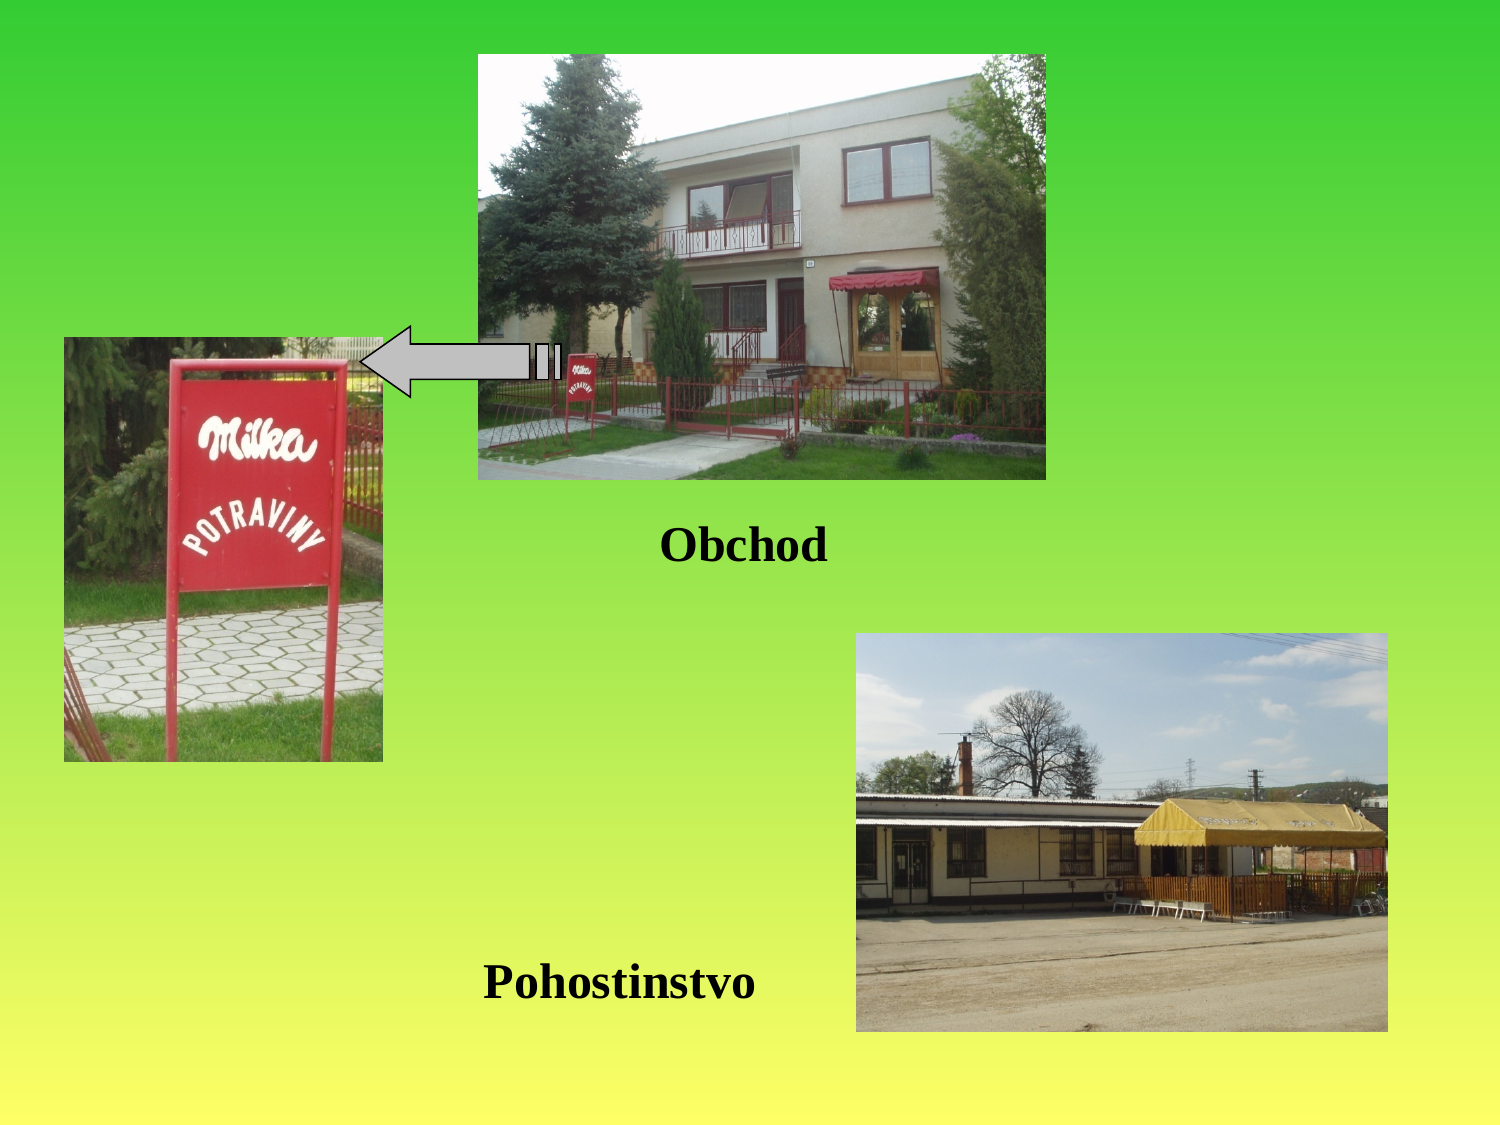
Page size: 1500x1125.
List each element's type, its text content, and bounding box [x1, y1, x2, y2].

text_box [536, 344, 548, 379]
picture [478, 54, 1046, 480]
picture [64, 337, 383, 762]
text_box Obchod [501, 503, 987, 579]
text_box [555, 344, 561, 379]
text_box [360, 326, 530, 398]
text_box Pohostinstvo [430, 940, 810, 1017]
picture [856, 633, 1388, 1032]
